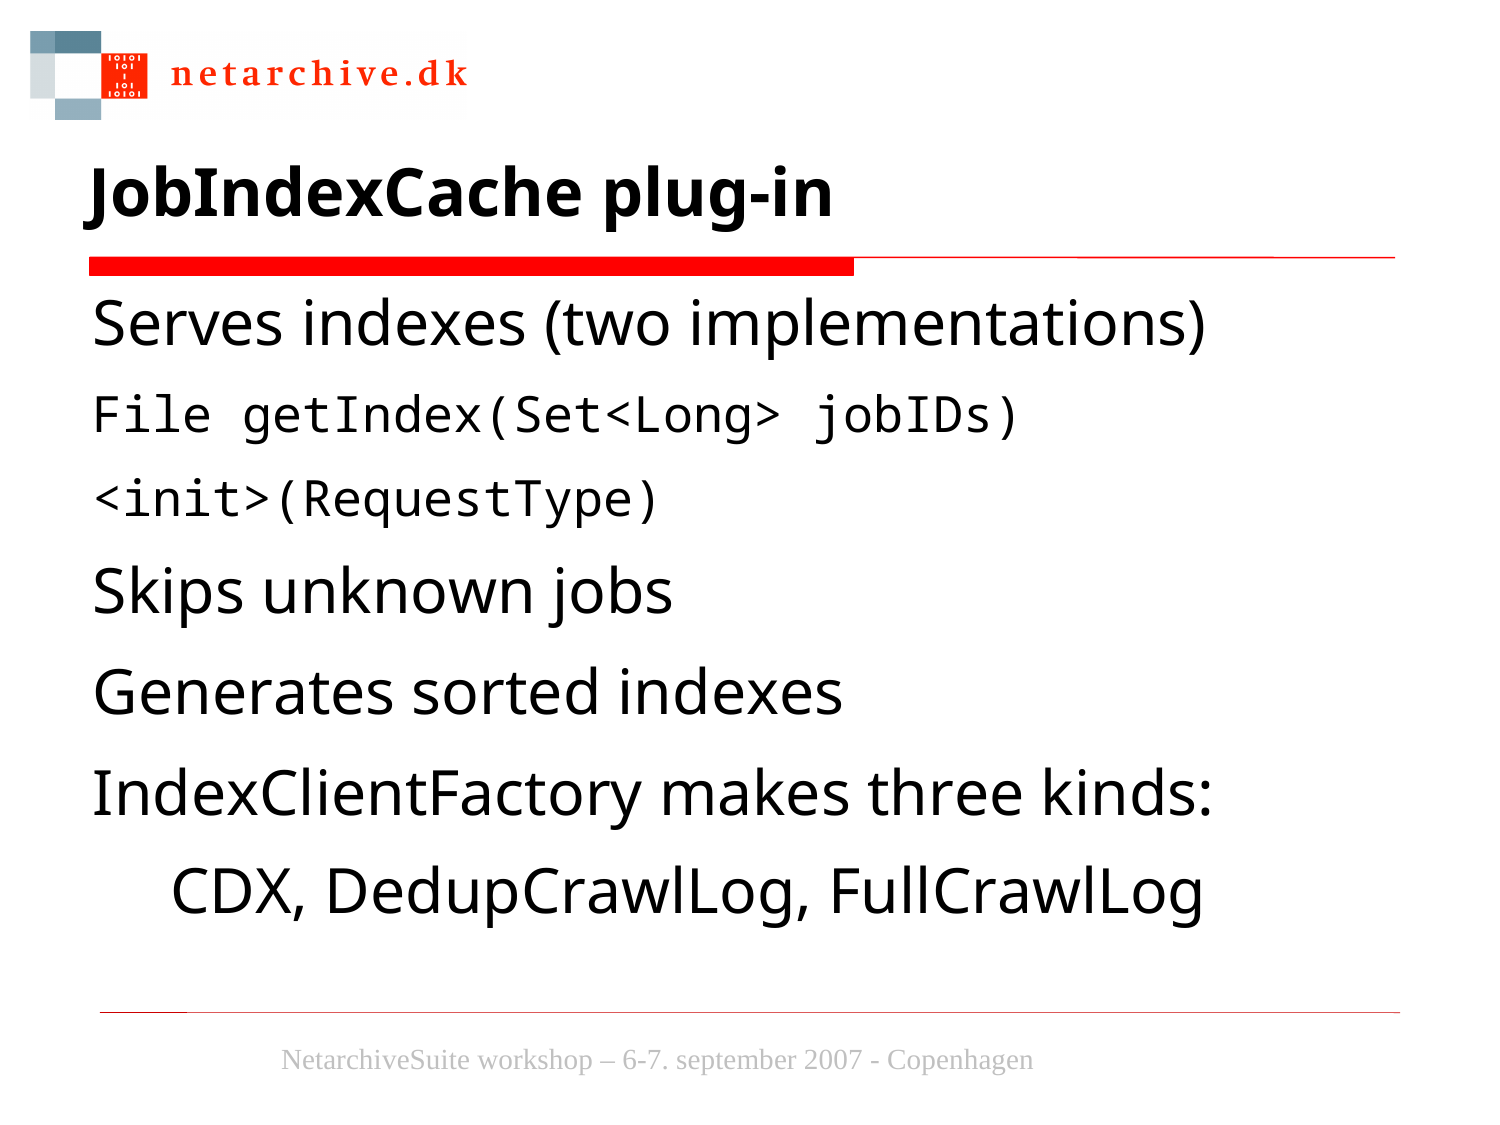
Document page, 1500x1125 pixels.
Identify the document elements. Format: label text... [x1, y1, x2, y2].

list Serves indexes (two implementations) File getIndex(Set<Long> jobIDs) <init>(RequestType) Skips unknown jobs Generates sorted indexes IndexClientFactory makes three kinds: CDX, DedupCrawlLog, FullCrawlLog [92, 278, 1406, 988]
picture [29, 31, 467, 120]
title JobIndexCache plug-in [88, 137, 1401, 244]
